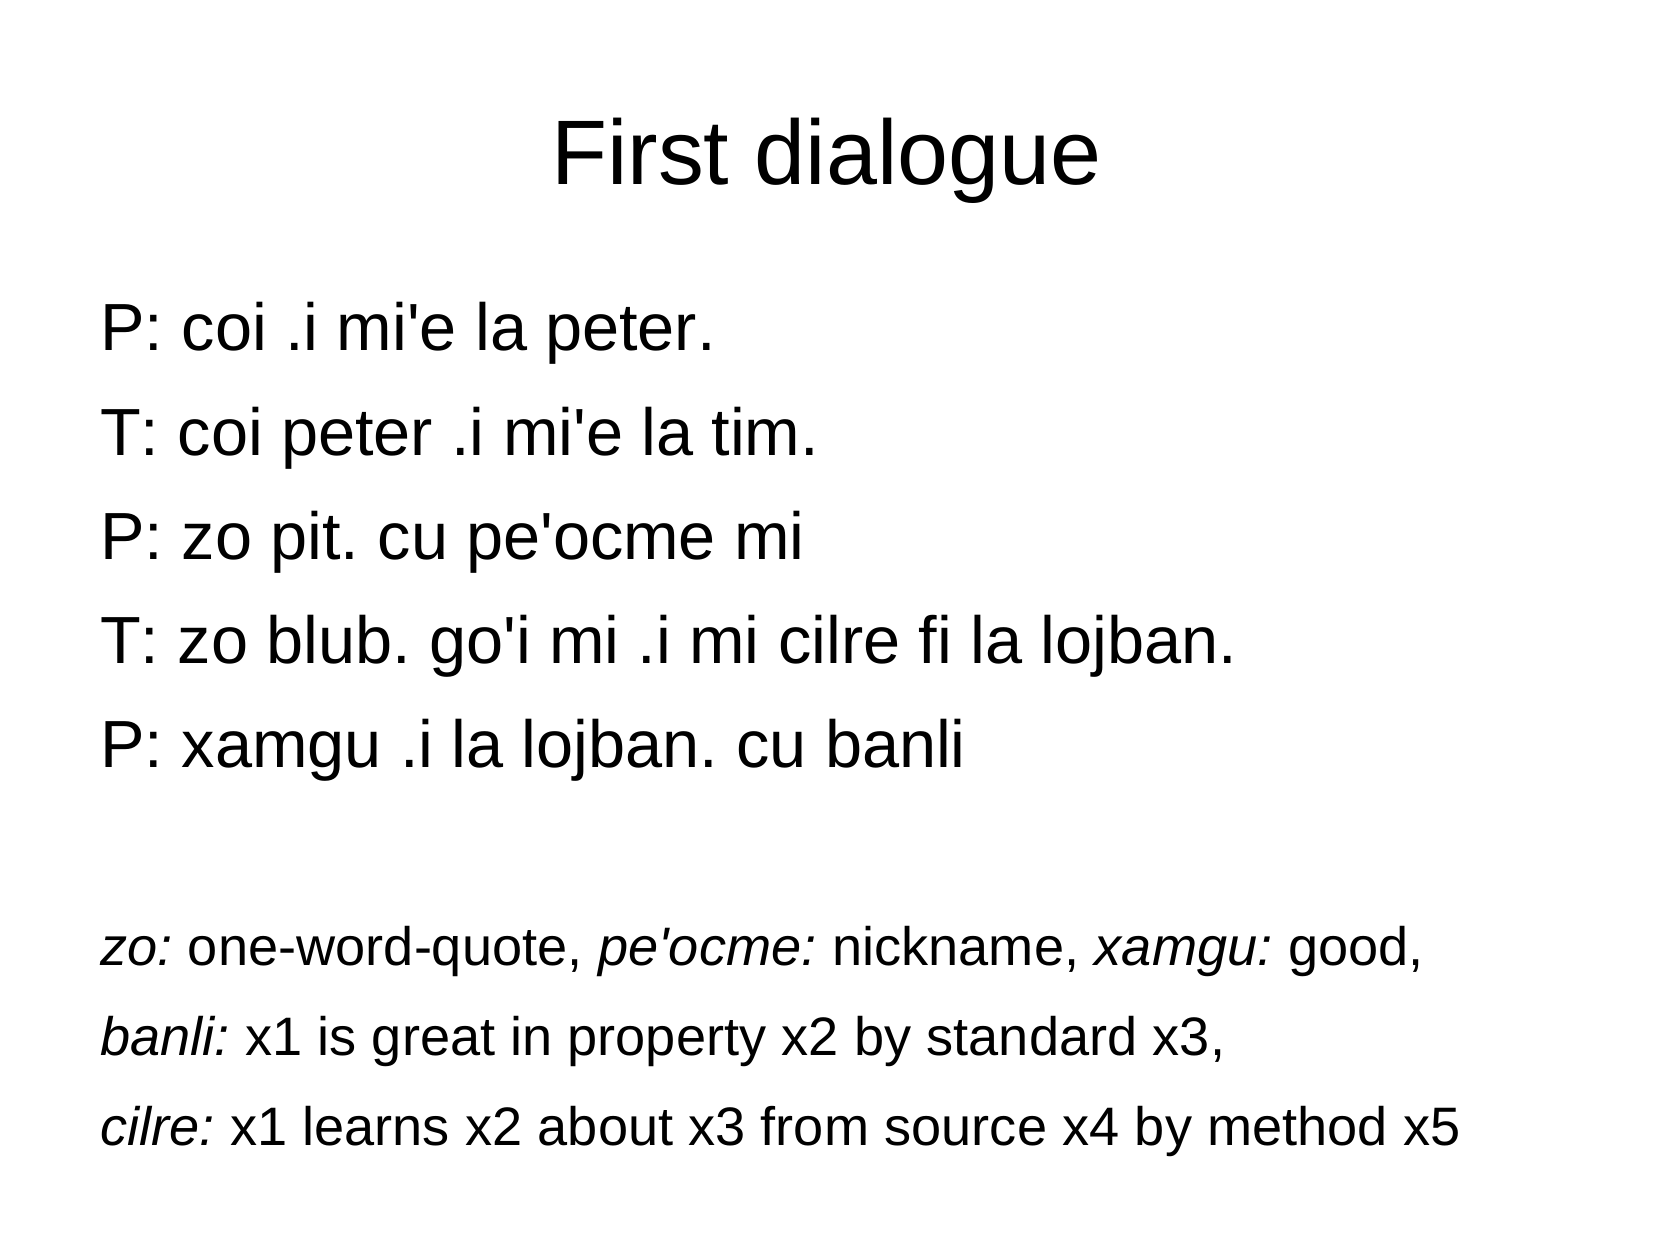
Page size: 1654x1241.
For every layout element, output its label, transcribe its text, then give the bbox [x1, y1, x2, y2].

title First dialogue [82, 49, 1571, 257]
list P: coi .i mi'e la peter. T: coi peter .i mi'e la tim. P: zo pit. cu pe'ocme mi T: zo blub. go'i mi .i mi cilre fi la lojban. P: xamgu .i la lojban. cu banli zo: one-word-quote, pe'ocme: nickname, xamgu: good, banli: x1 is great in property x2 by standard x3, cilre: x1 learns x2 about x3 from source x4 by method x5 [82, 290, 1571, 1157]
